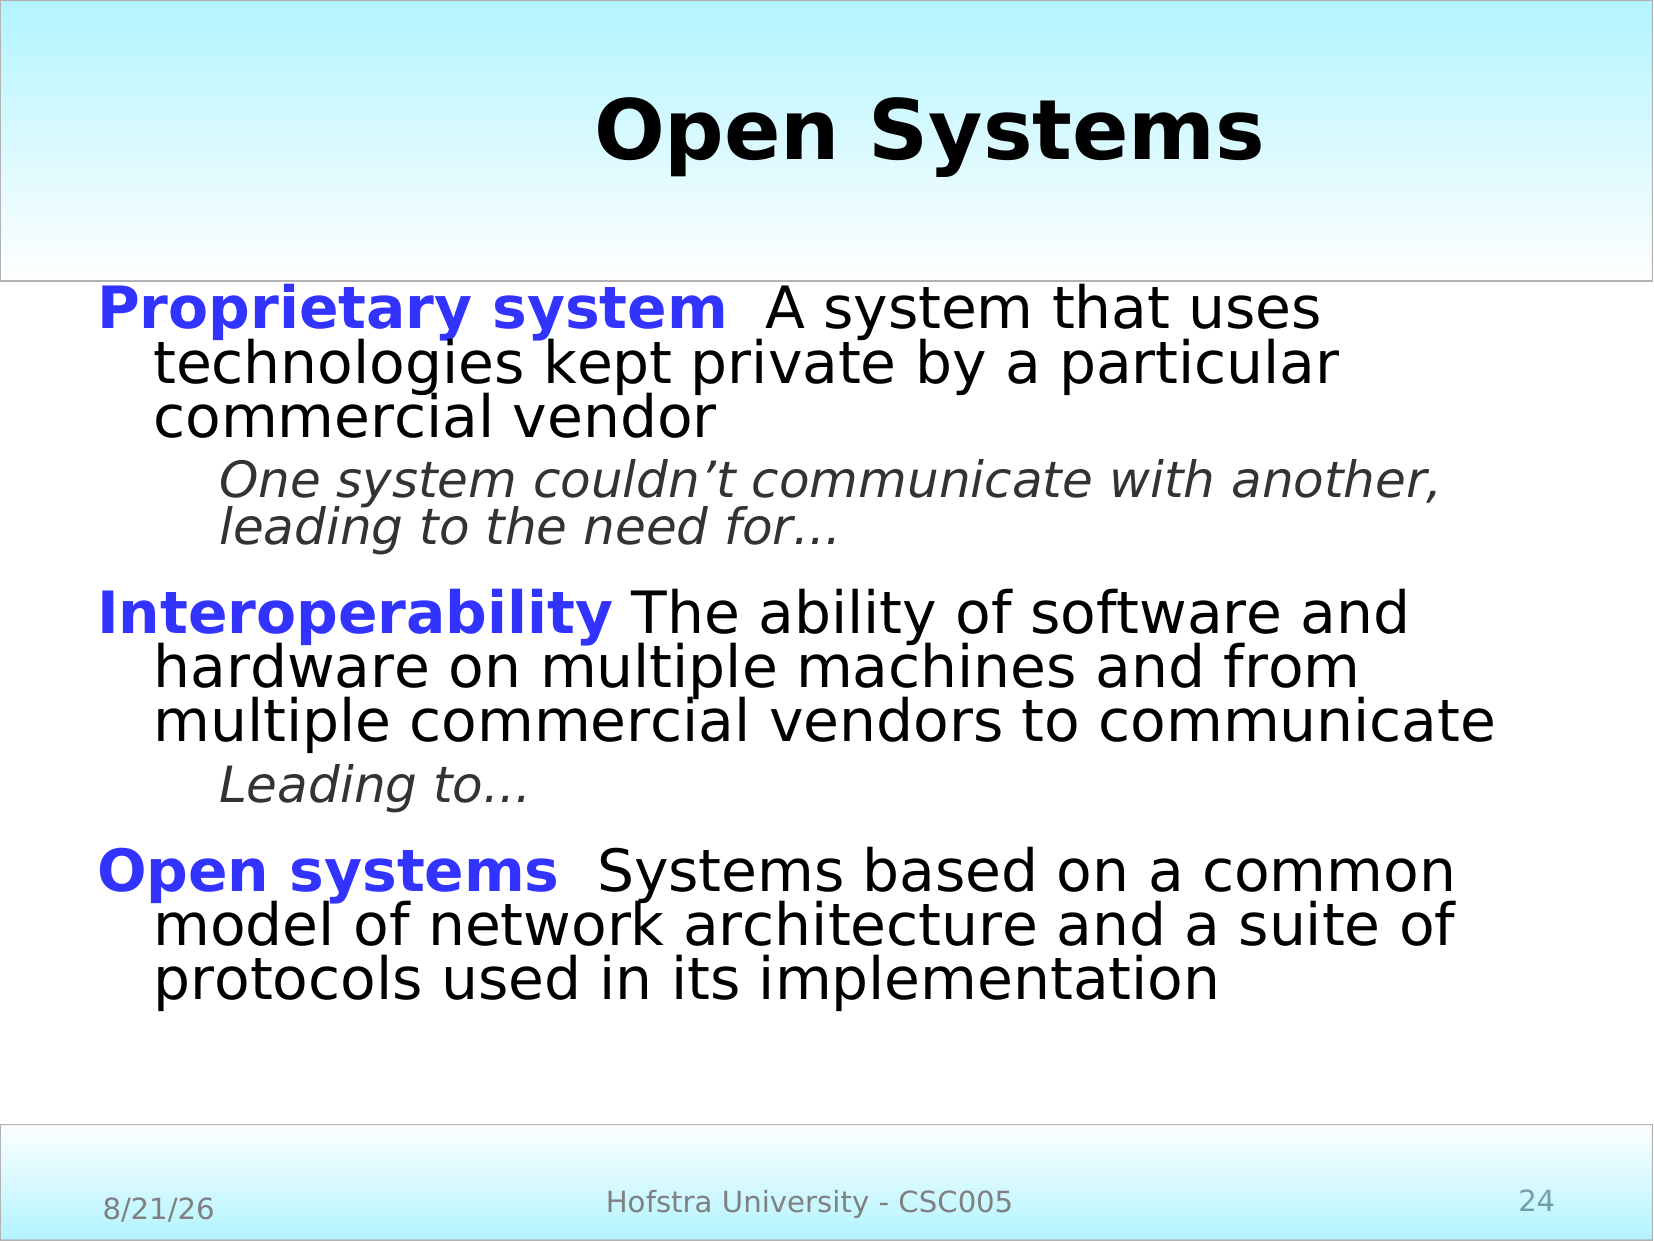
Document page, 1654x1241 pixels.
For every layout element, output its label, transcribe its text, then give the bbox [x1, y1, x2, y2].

title Open Systems [247, 27, 1612, 235]
list Proprietary system A system that uses technologies kept private by a particular commercial vendor One system couldn’t communicate with another, leading to the need for... Interoperability The ability of software and hardware on multiple machines and from multiple commercial vendors to communicate Leading to... Open systems Systems based on a common model of network architecture and a suite of protocols used in its implementation [82, 277, 1571, 1241]
